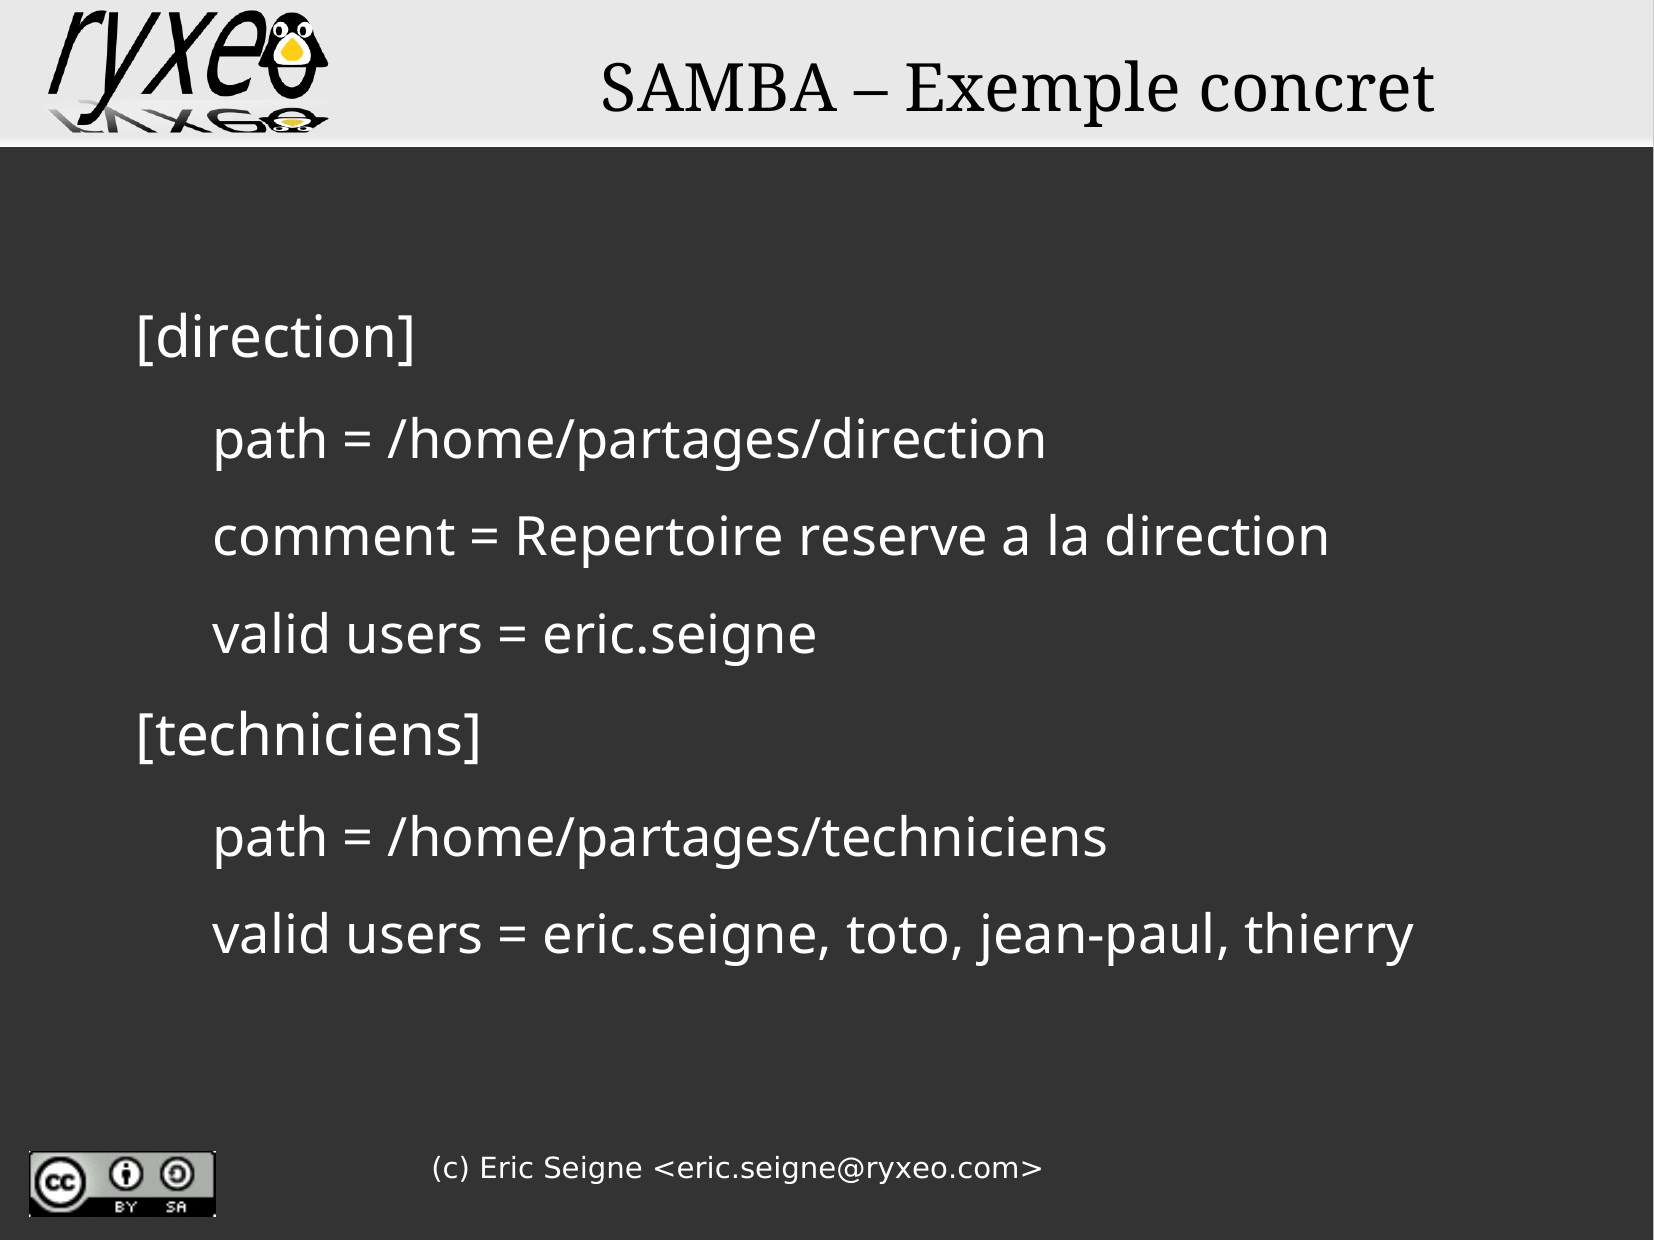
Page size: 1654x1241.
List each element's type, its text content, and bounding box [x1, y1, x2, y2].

title SAMBA – Exemple concret [442, 29, 1595, 142]
list [direction] path = /home/partages/direction comment = Repertoire reserve a la direction valid users = eric.seigne [techniciens] path = /home/partages/techniciens valid users = eric.seigne, toto, jean-paul, thierry [118, 295, 1522, 1117]
picture [0, 0, 1654, 147]
picture [29, 1151, 216, 1217]
